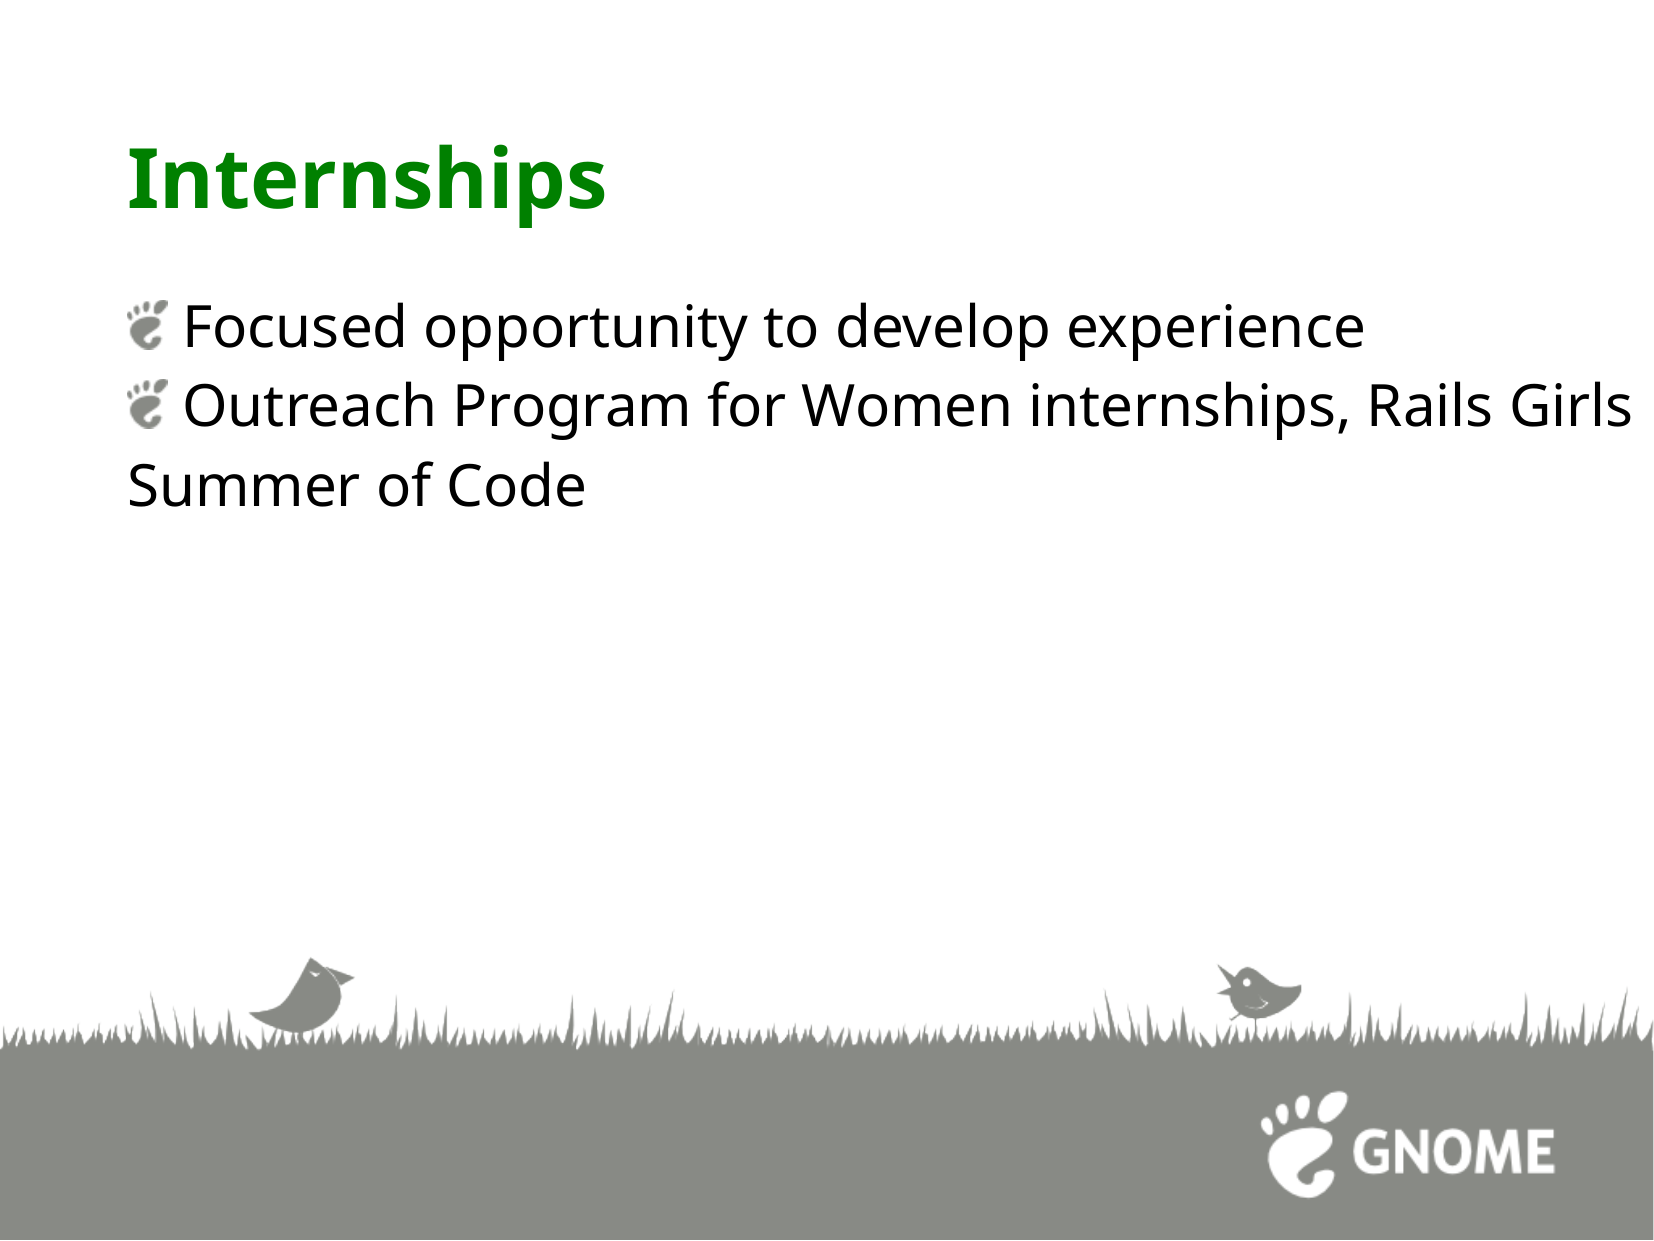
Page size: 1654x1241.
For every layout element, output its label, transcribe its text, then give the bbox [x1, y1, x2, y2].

picture [0, 0, 1654, 1241]
text_box Internships [112, 112, 1654, 239]
text_box Focused opportunity to develop experience Outreach Program for Women internships, Rails Girls Summer of Code [112, 277, 1654, 529]
